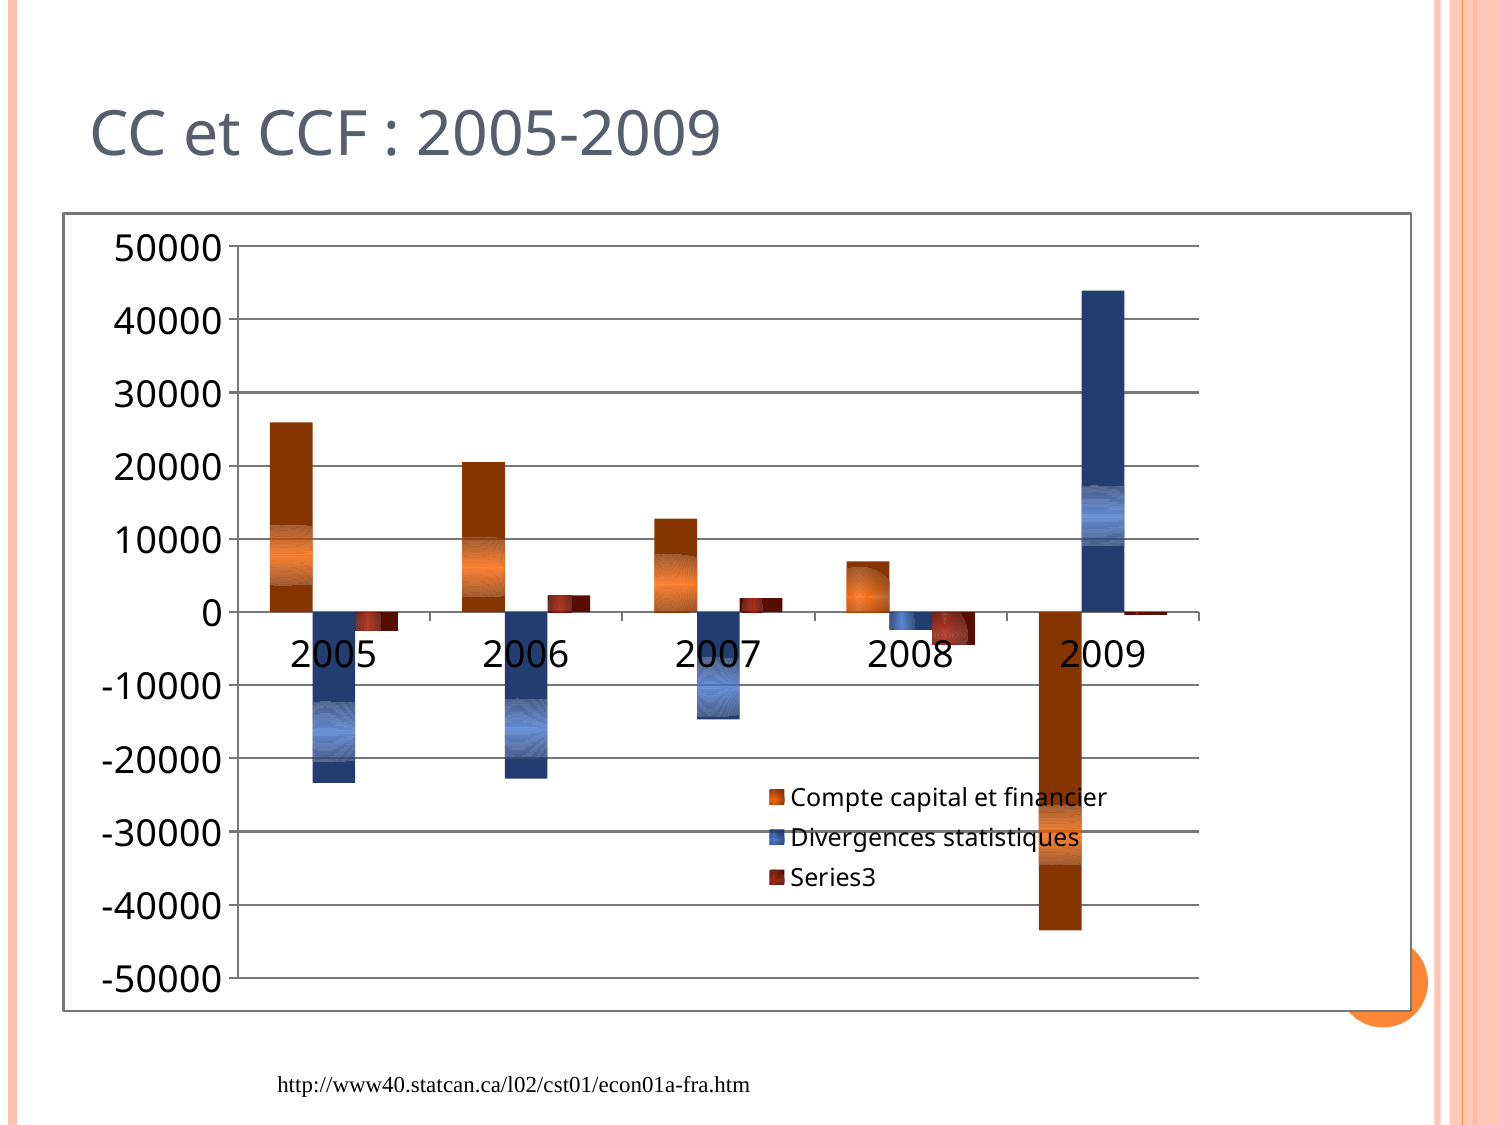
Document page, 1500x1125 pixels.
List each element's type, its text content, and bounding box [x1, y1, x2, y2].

chart [62, 212, 1413, 1012]
slide_number <numéro> [1333, 940, 1434, 1027]
title CC et CCF : 2005-2009 [75, 45, 1300, 175]
text_box http://www40.statcan.ca/l02/cst01/econ01a-fra.htm [262, 1062, 1013, 1105]
